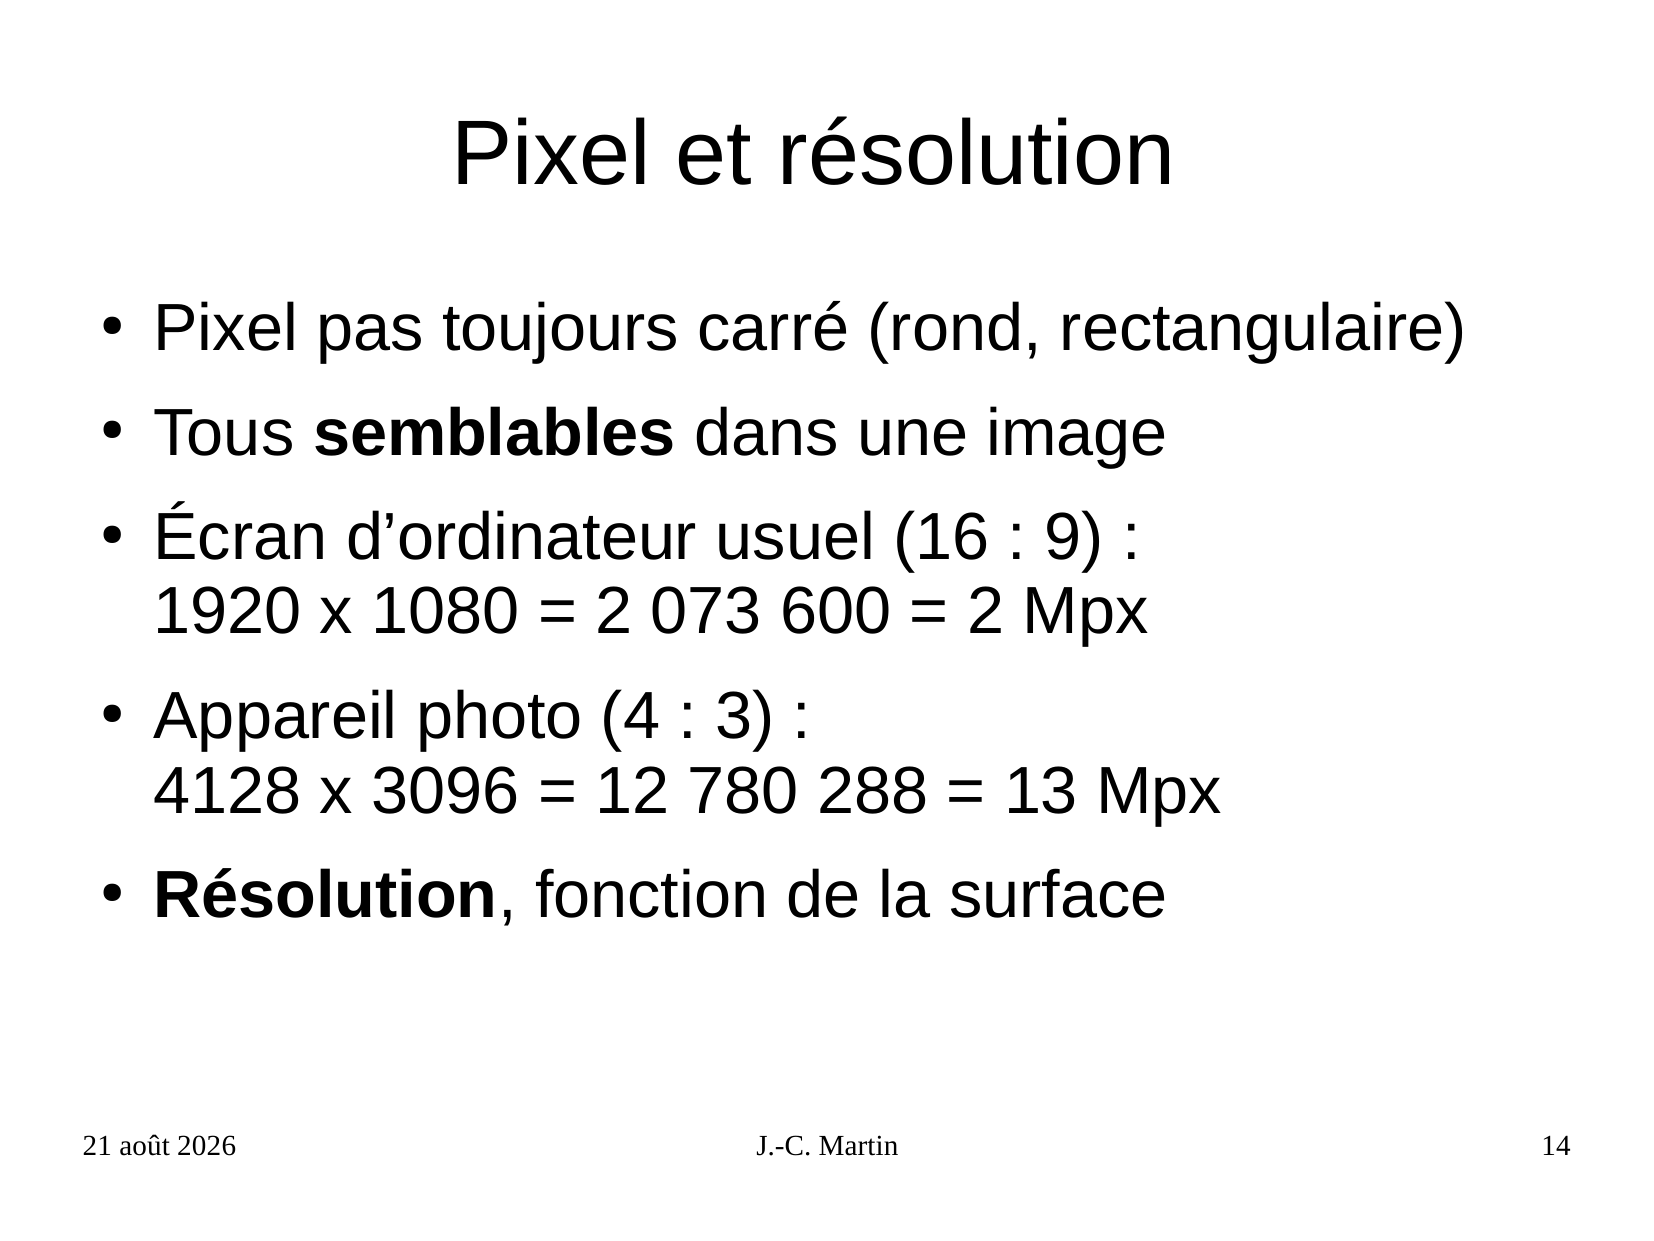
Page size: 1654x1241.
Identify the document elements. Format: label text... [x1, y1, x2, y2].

list Pixel pas toujours carré (rond, rectangulaire) Tous semblables dans une image Écran d’ordinateur usuel (16 : 9) : 1920 x 1080 = 2 073 600 = 2 Mpx Appareil photo (4 : 3) : 4128 x 3096 = 12 780 288 = 13 Mpx Résolution, fonction de la surface [82, 290, 1571, 1010]
title Pixel et résolution [82, 49, 1571, 257]
